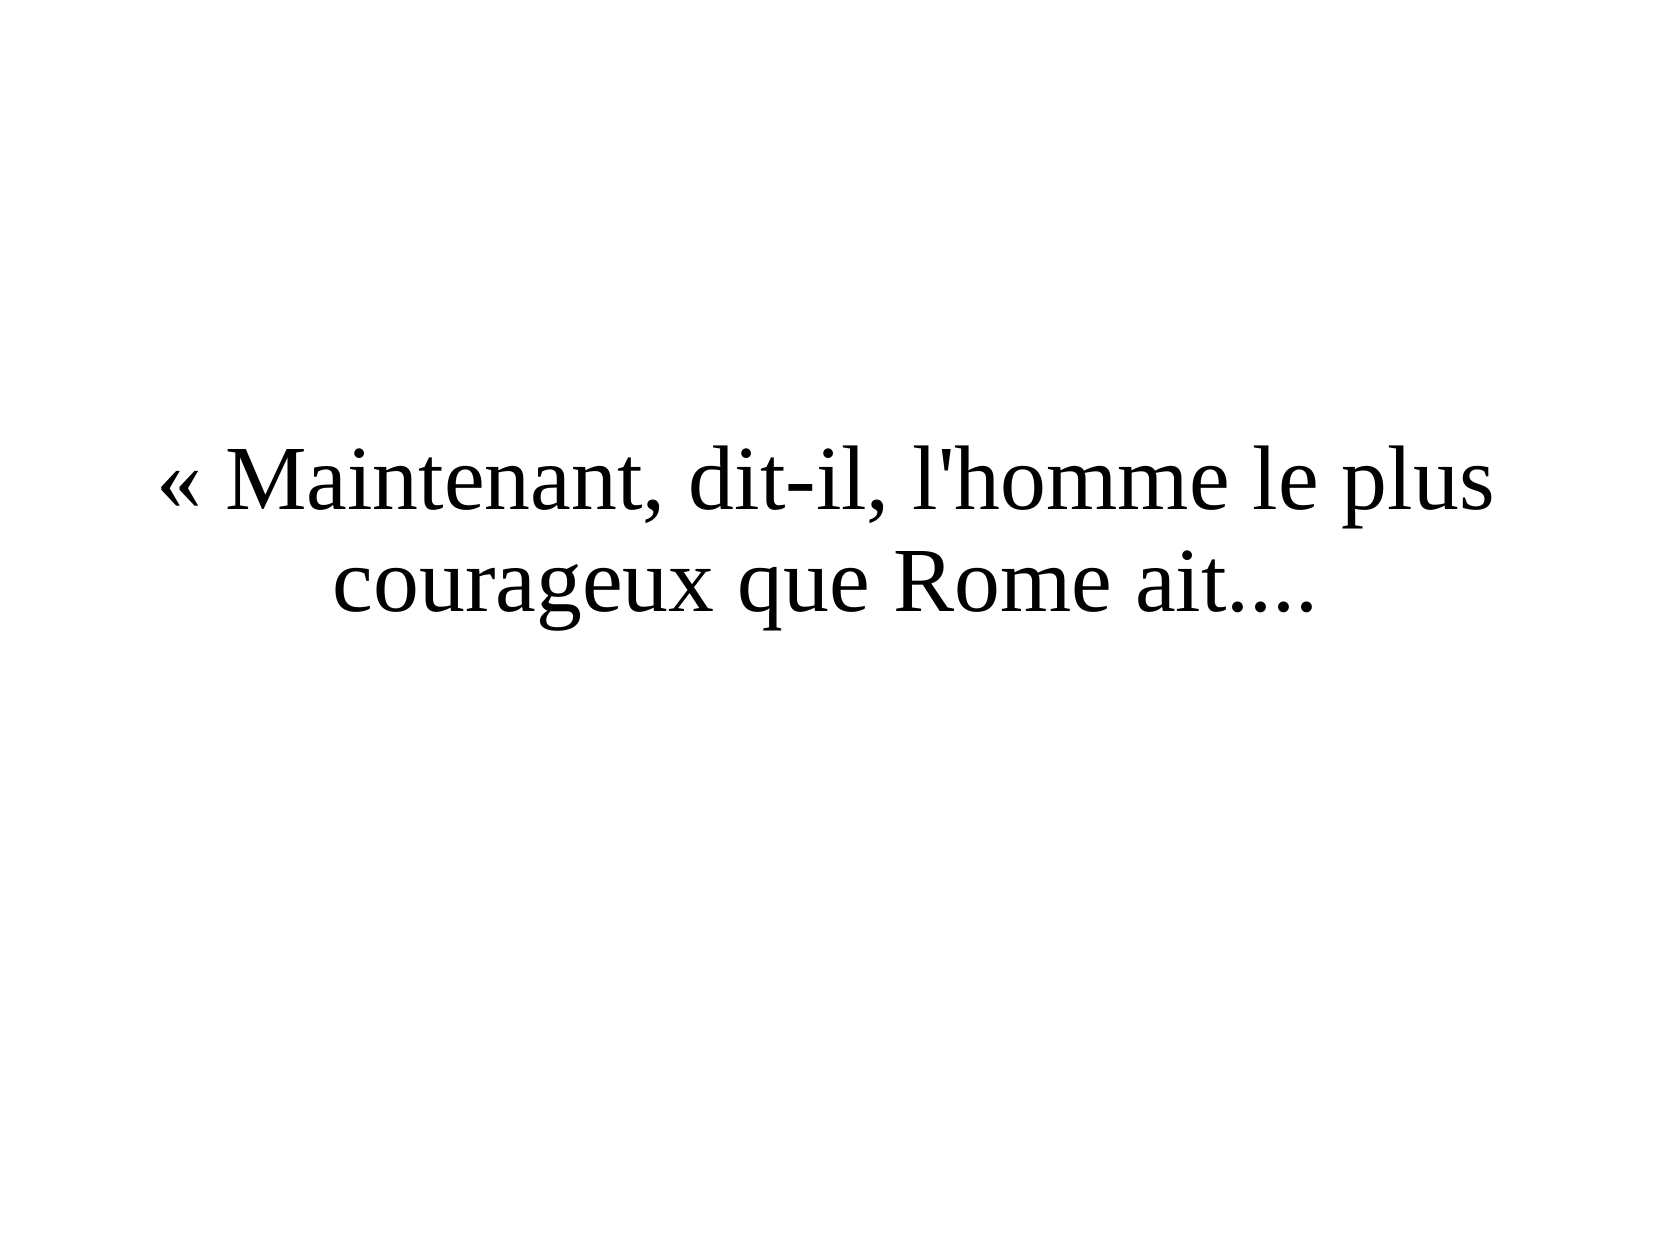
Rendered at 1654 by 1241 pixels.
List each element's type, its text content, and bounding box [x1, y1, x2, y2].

subtitle « Maintenant, dit-il, l'homme le plus courageux que Rome ait.... [82, 49, 1571, 1010]
